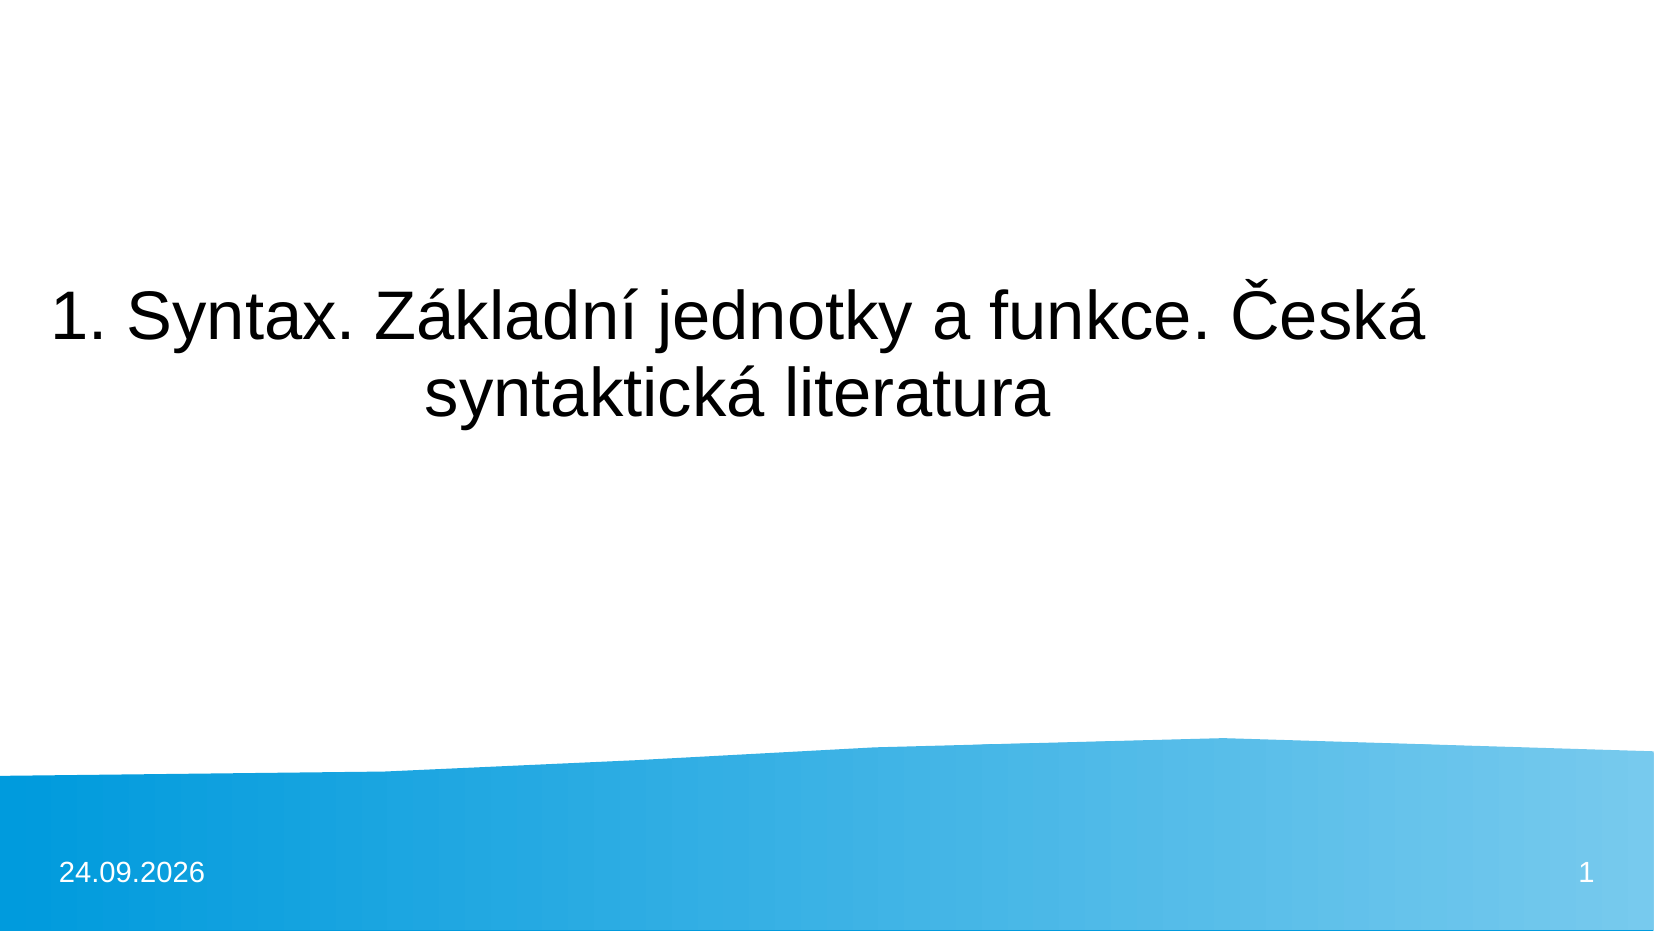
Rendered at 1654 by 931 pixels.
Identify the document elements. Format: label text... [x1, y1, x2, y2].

title 1. Syntax. Základní jednotky a funkce. Česká syntaktická literatura [0, 265, 1477, 443]
